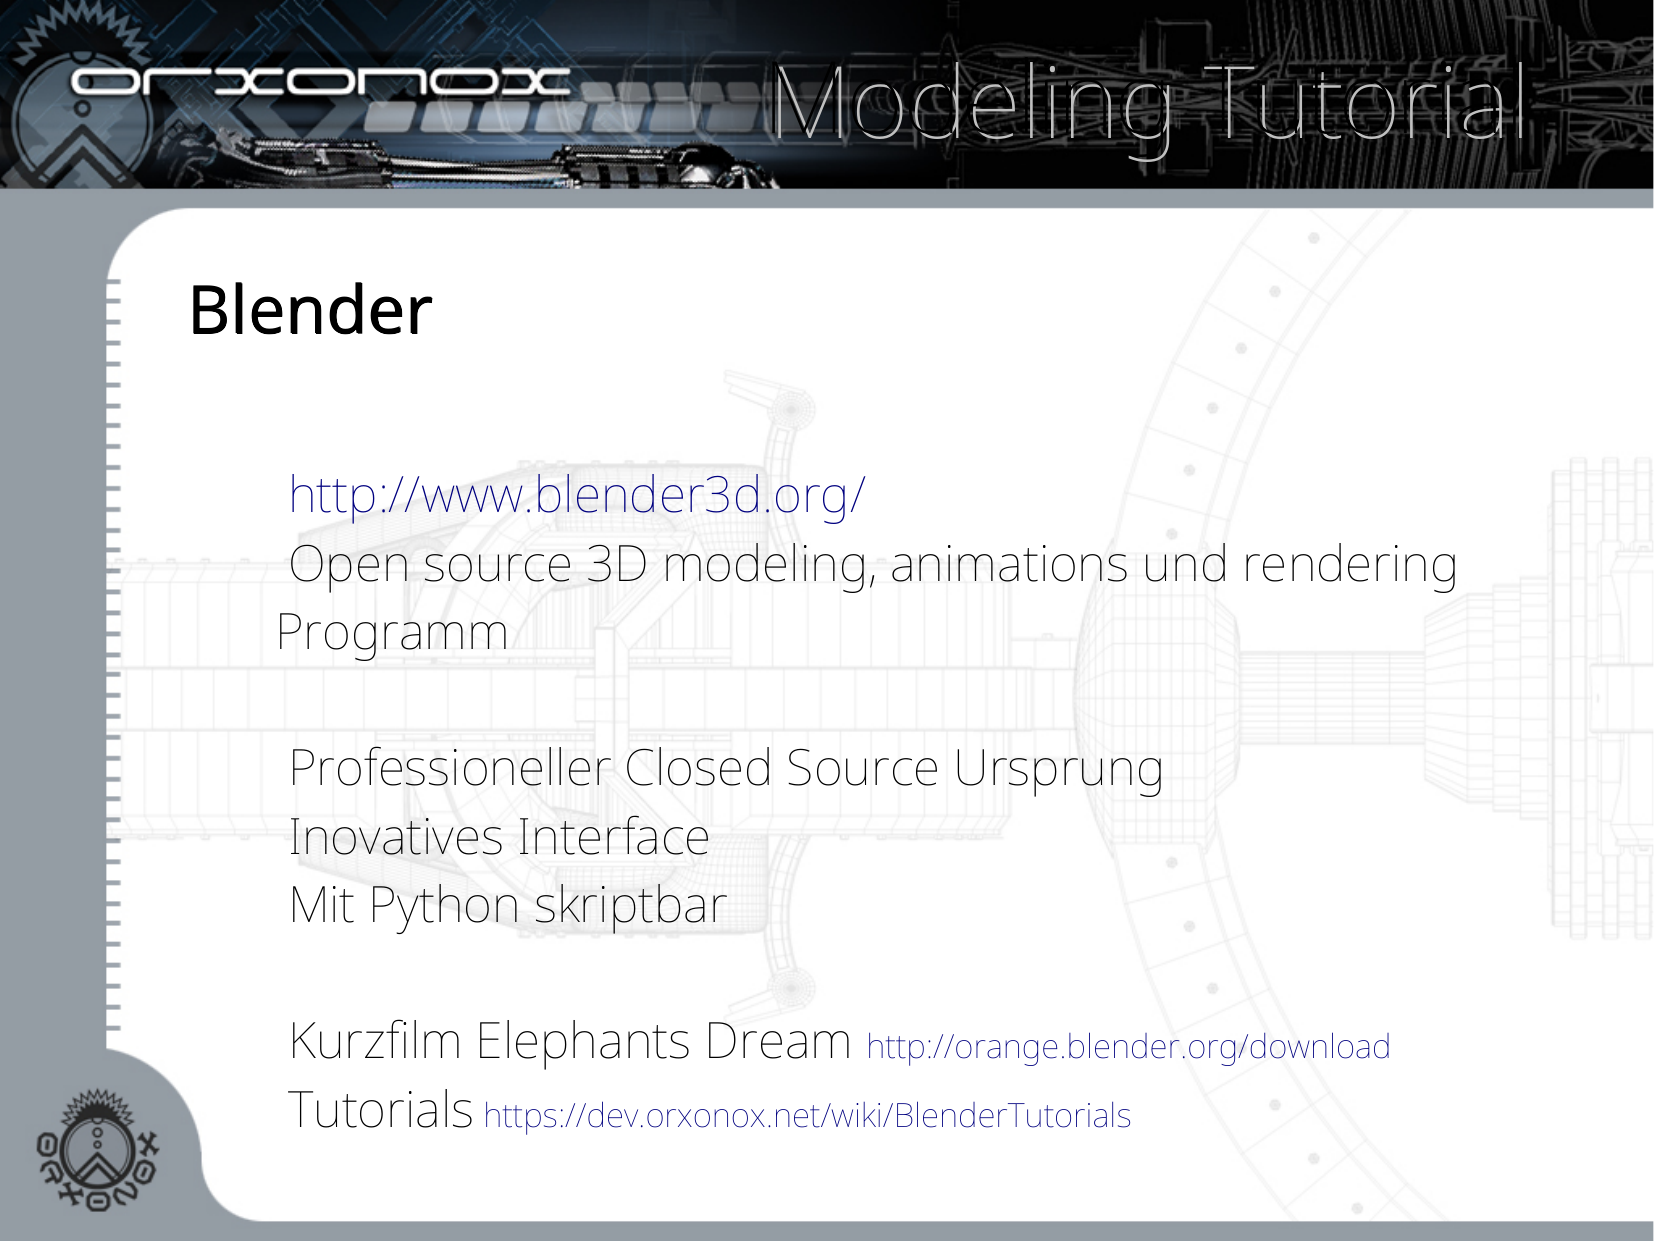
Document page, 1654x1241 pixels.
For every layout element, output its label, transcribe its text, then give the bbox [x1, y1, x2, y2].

text_box http://www.blender3d.org/ Open source 3D modeling, animations und rendering Programm Professioneller Closed Source Ursprung Inovatives Interface Mit Python skriptbar Kurzfilm Elephants Dream http://orange.blender.org/download Tutorials https://dev.orxonox.net/wiki/BlenderTutorials [225, 451, 1576, 1050]
text_box Blender [187, 262, 1538, 341]
text_box Modeling Tutorial [712, 18, 1630, 151]
picture [0, 0, 1654, 1241]
